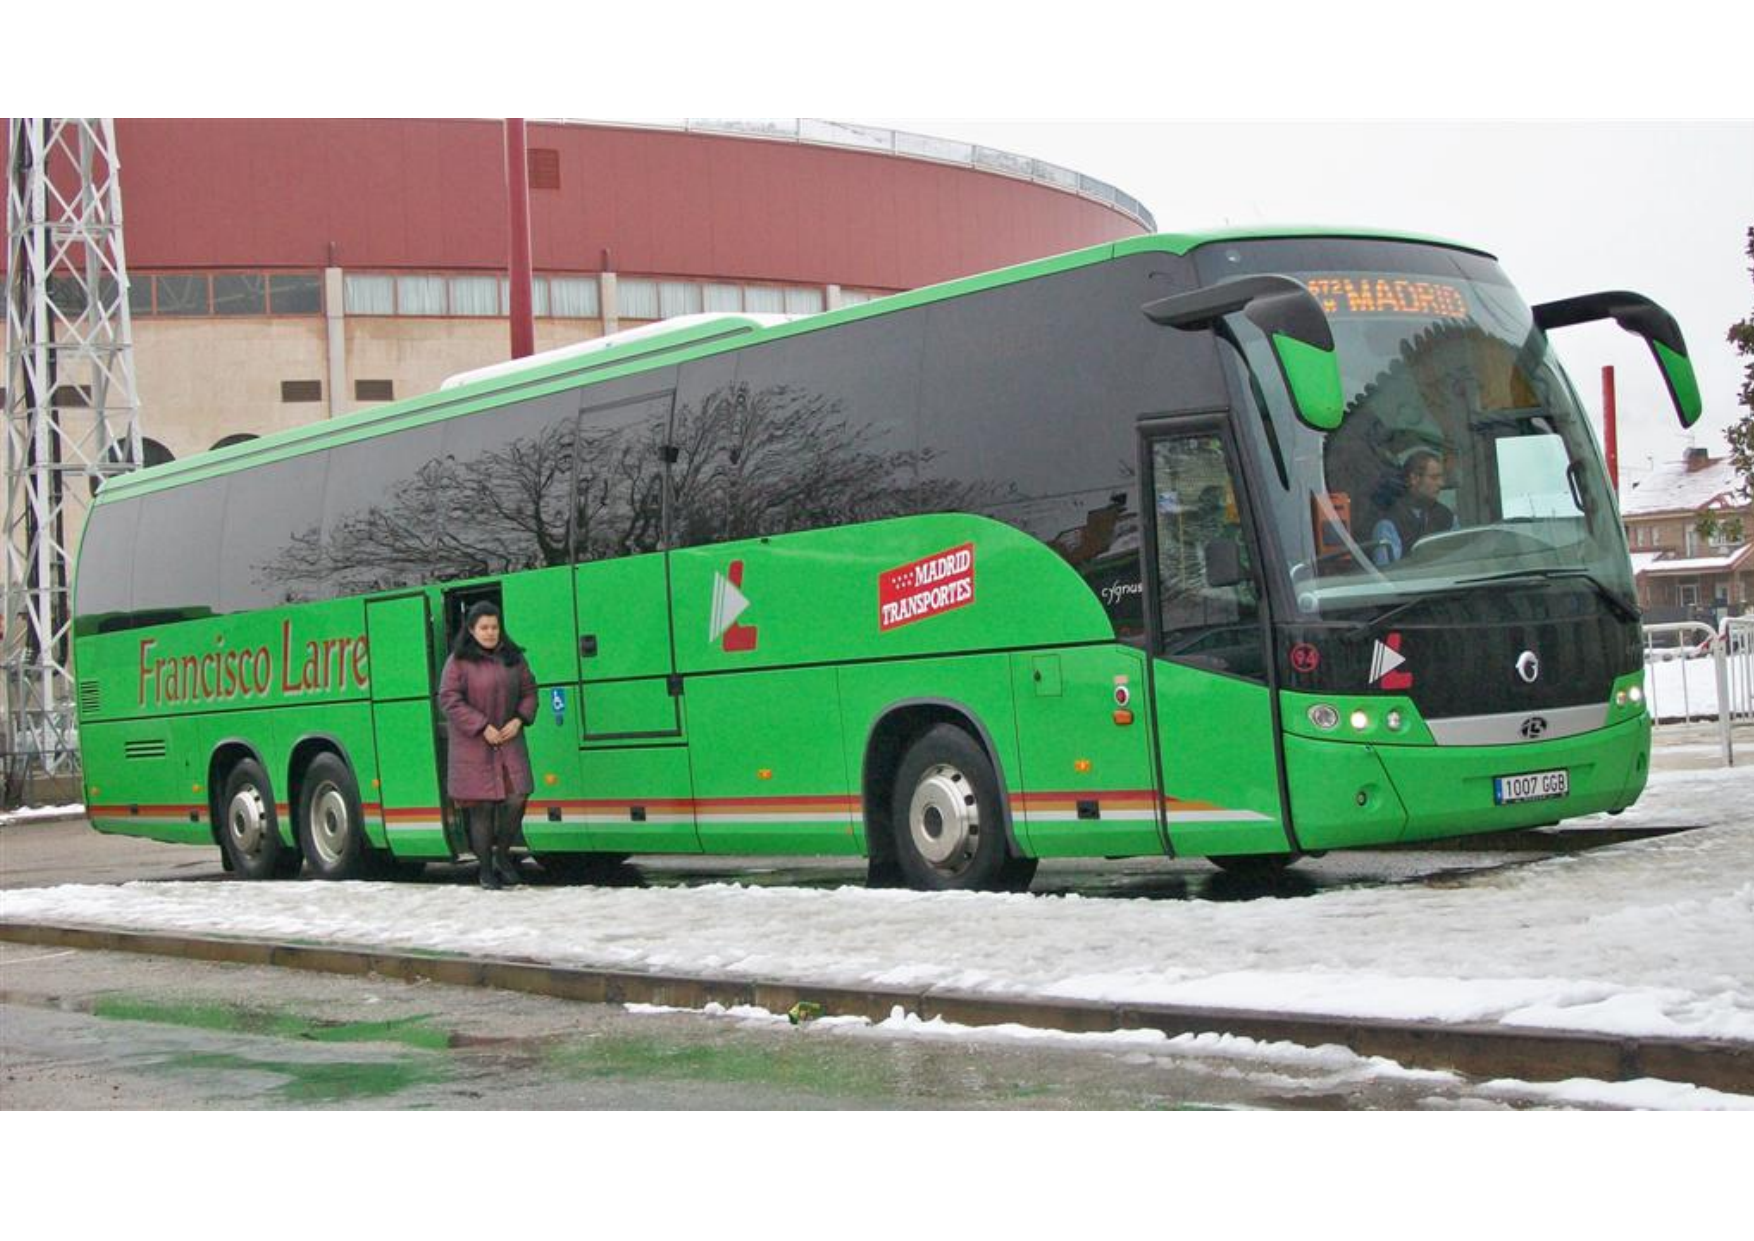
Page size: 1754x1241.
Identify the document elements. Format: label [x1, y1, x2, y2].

picture [0, 118, 1754, 1111]
